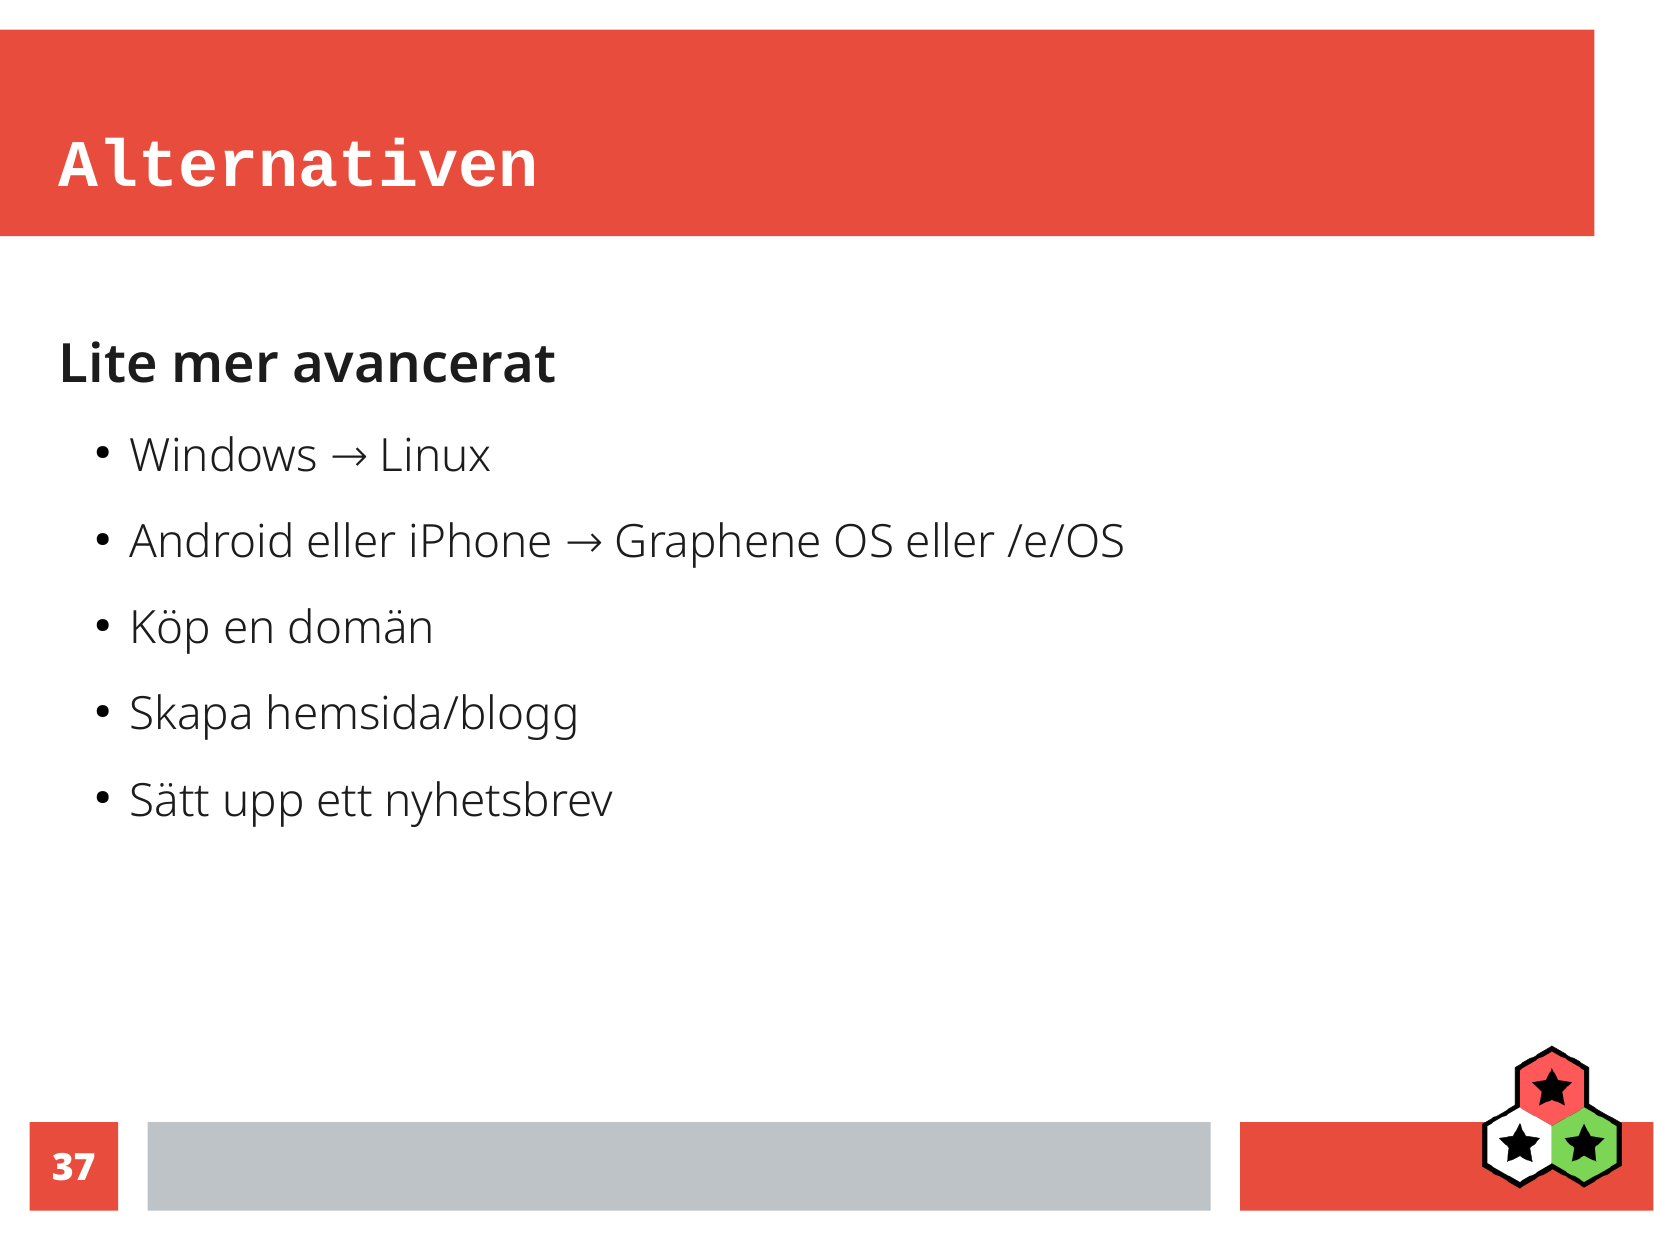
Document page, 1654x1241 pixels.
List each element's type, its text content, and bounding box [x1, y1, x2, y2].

list Lite mer avancerat Windows → Linux Android eller iPhone → Graphene OS eller /e/OS Köp en domän Skapa hemsida/blogg Sätt upp ett nyhetsbrev [59, 324, 1565, 1093]
title Alternativen [59, 59, 1595, 207]
picture [1463, 1028, 1640, 1205]
